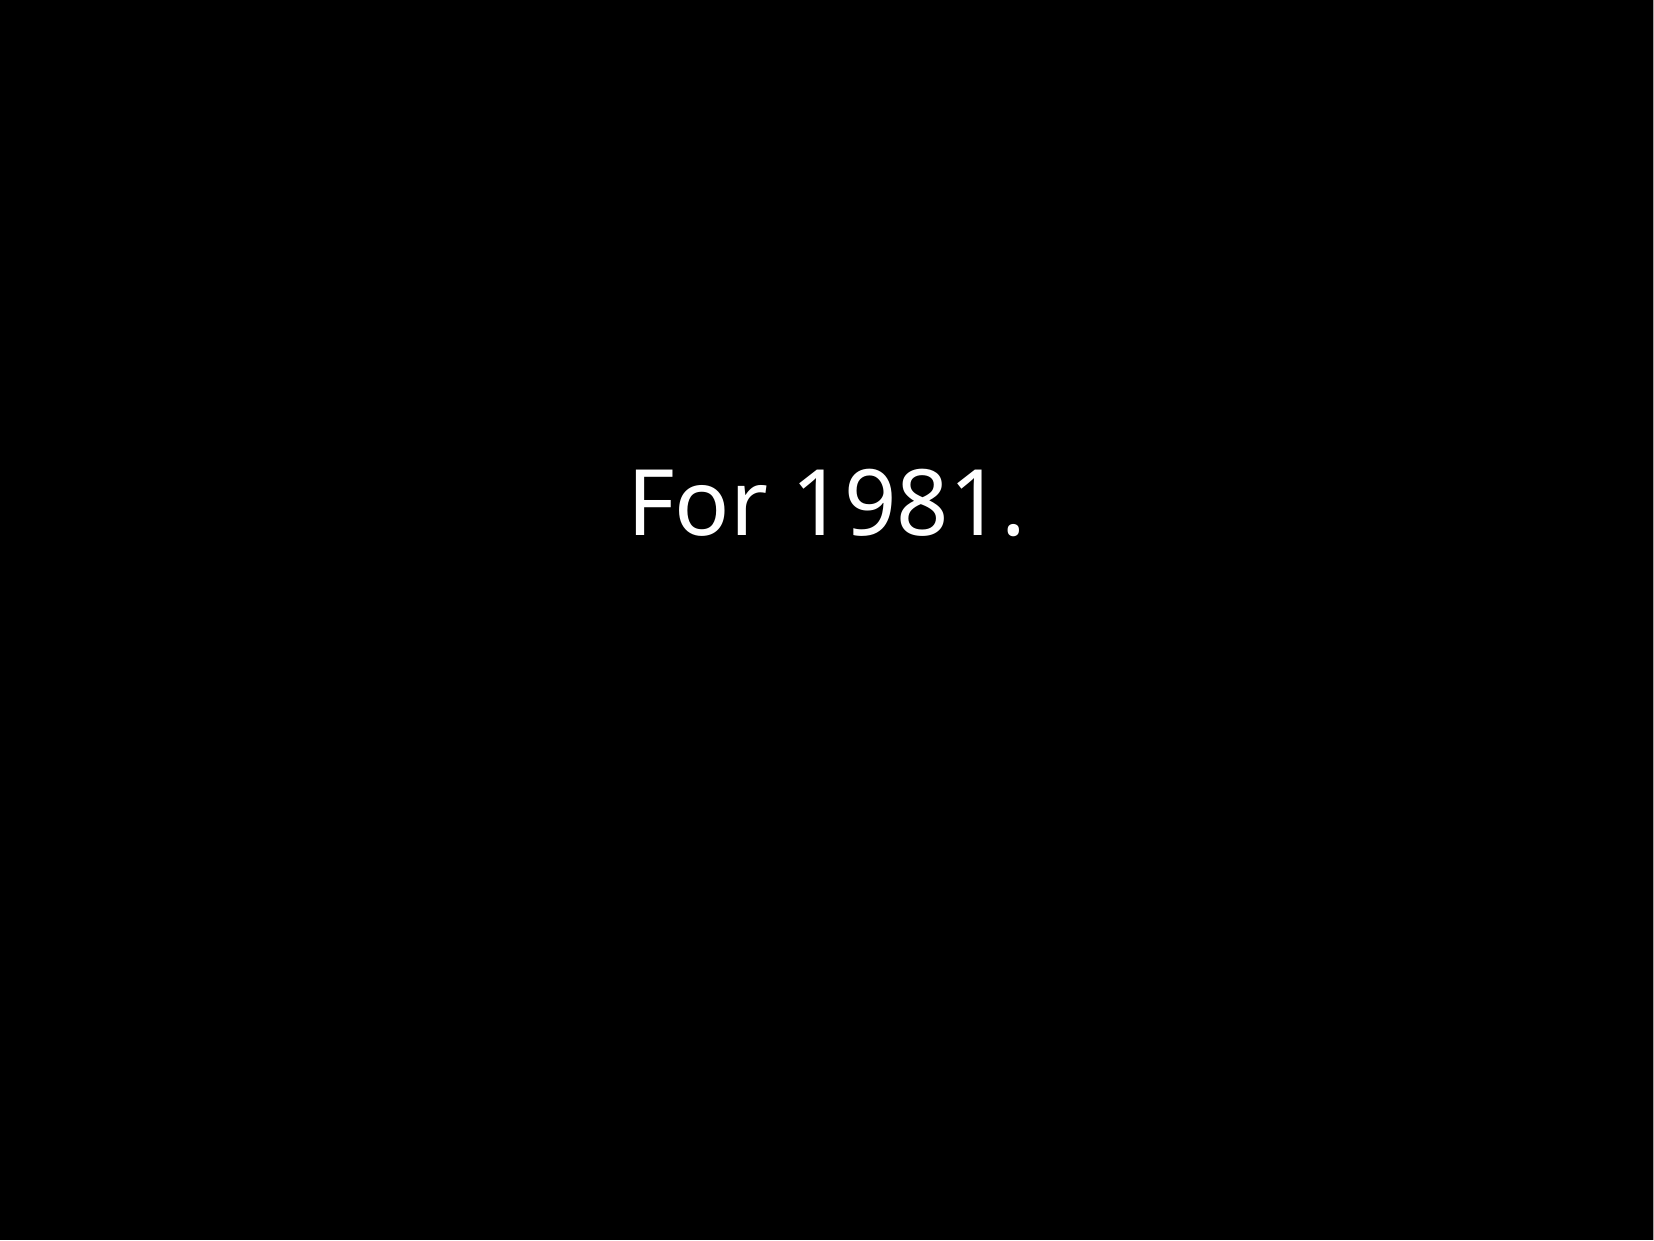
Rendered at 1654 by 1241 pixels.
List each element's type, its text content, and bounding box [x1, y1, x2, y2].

title For 1981. [82, 399, 1571, 601]
